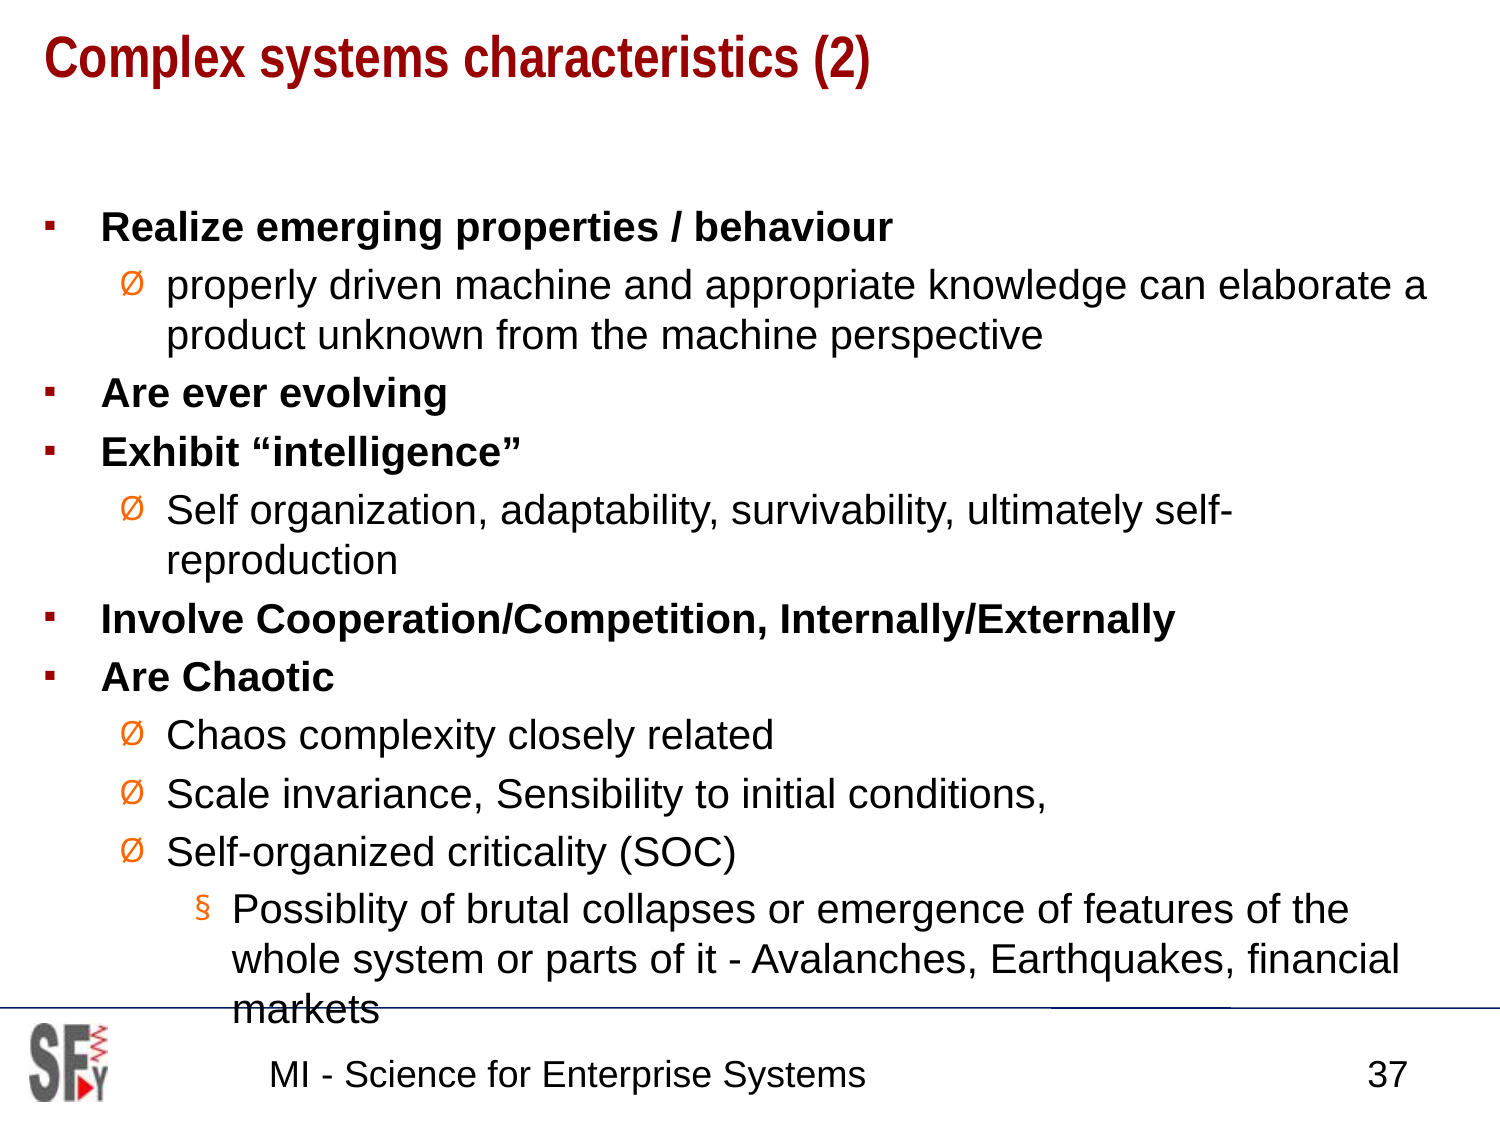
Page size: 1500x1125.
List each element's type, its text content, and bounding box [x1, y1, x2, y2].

slide_number <numéro> [1352, 1034, 1490, 1103]
picture [29, 1023, 108, 1102]
footer MI - Science for Enterprise Systems [253, 1034, 1336, 1103]
list Realize emerging properties / behaviour properly driven machine and appropriate knowledge can elaborate a product unknown from the machine perspective Are ever evolving Exhibit “intelligence” Self organization, adaptability, survivability, ultimately self-reproduction Involve Cooperation/Competition, Internally/Externally Are Chaotic Chaos complexity closely related Scale invariance, Sensibility to initial conditions, Self-organized criticality (SOC) Possiblity of brutal collapses or emergence of features of the whole system or parts of it - Avalanches, Earthquakes, financial markets [29, 184, 1471, 988]
title Complex systems characteristics (2) [29, 12, 1471, 138]
